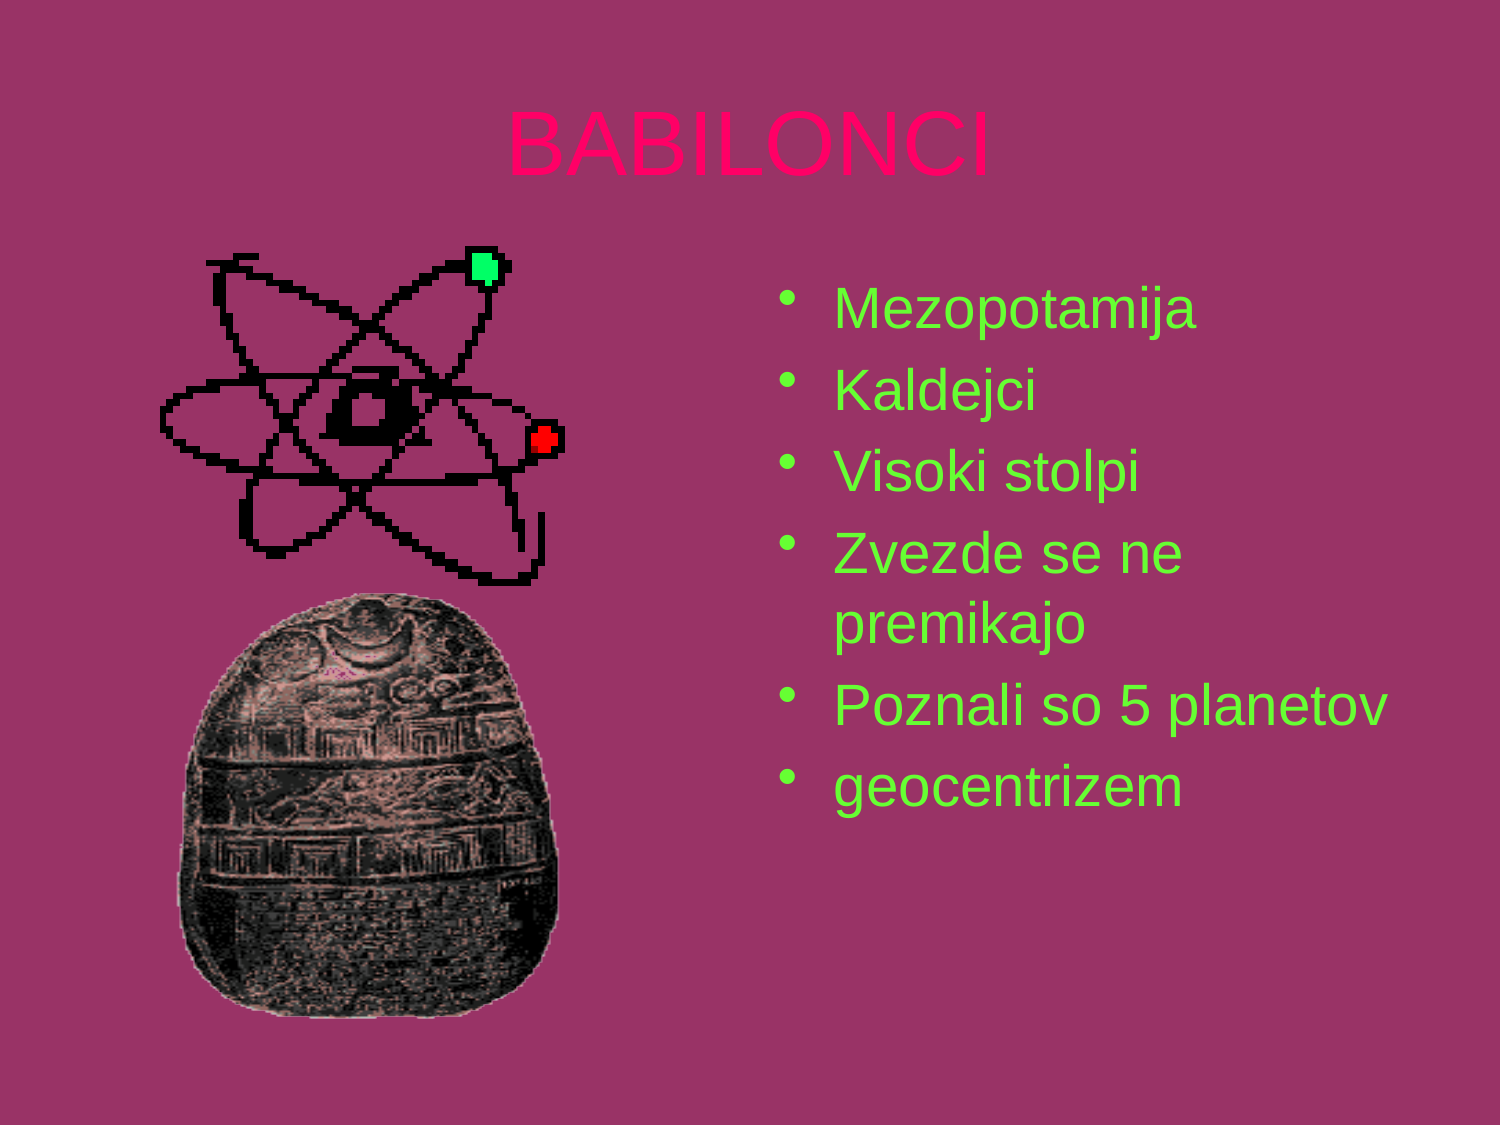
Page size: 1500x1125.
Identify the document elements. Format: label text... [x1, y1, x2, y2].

list Mezopotamija Kaldejci Visoki stolpi Zvezde se ne premikajo Poznali so 5 planetov geocentrizem [762, 262, 1425, 1005]
title BABILONCI [75, 45, 1425, 233]
picture [147, 207, 585, 1027]
